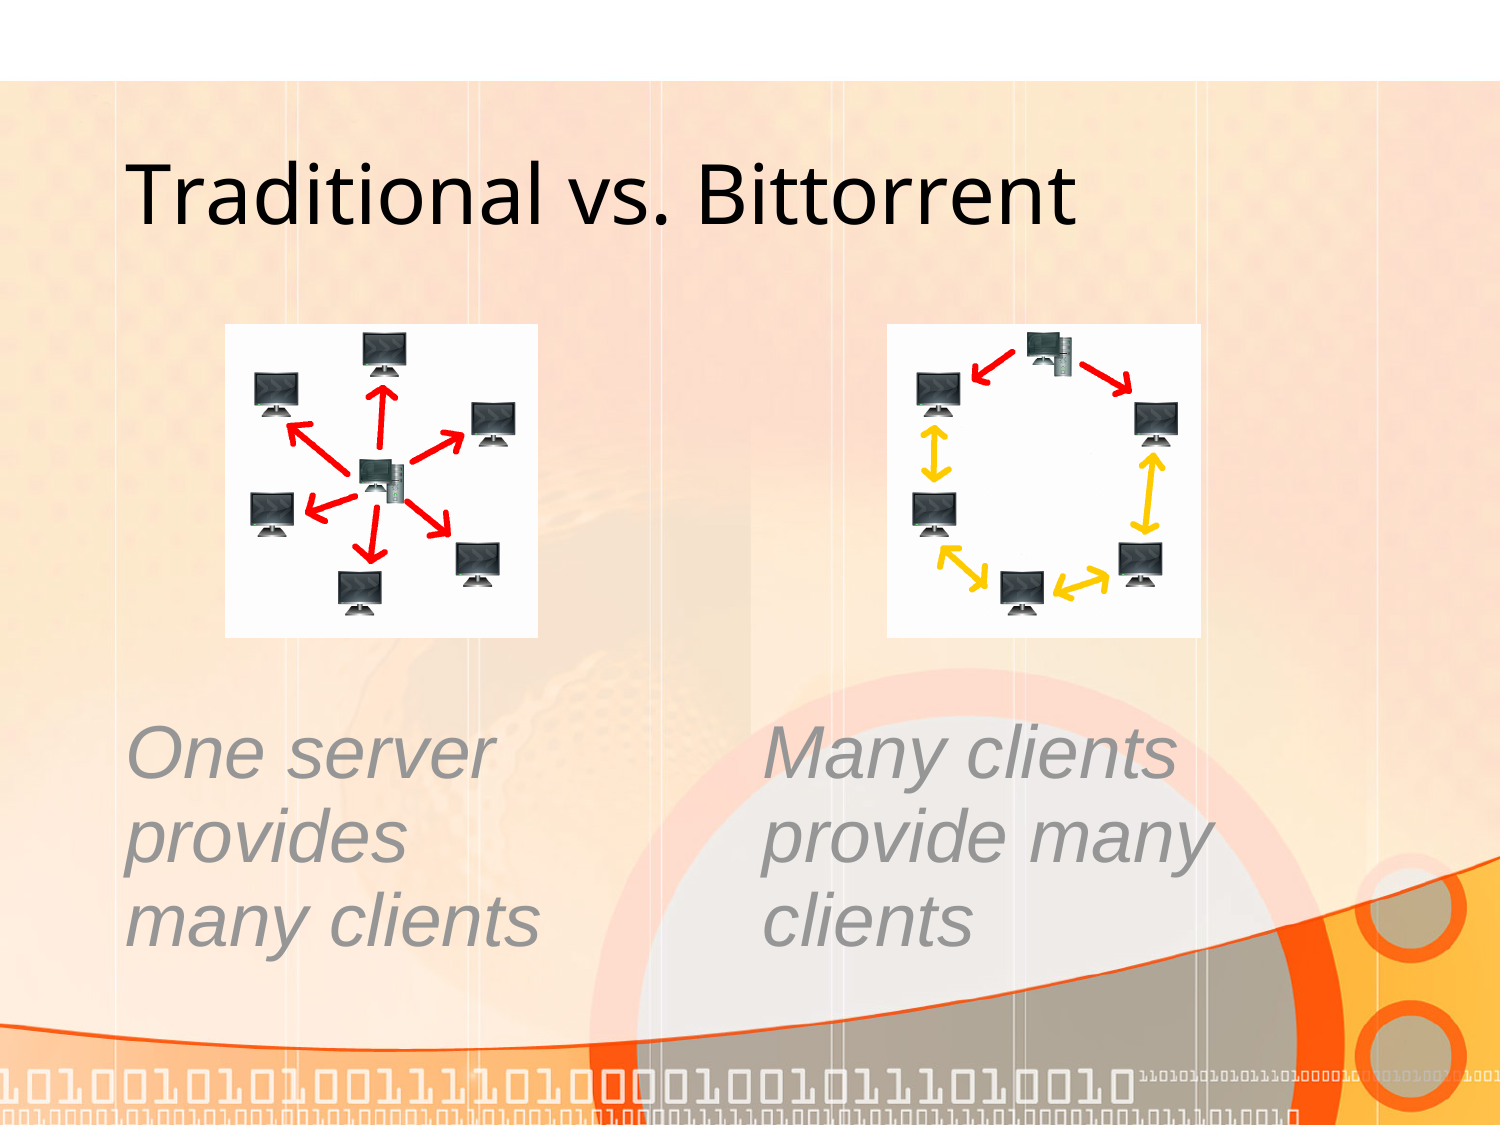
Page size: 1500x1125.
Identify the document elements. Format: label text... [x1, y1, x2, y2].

picture [0, 0, 1500, 1125]
subtitle One server provides many clients [125, 675, 601, 999]
text_box Many clients provide many clients [762, 675, 1238, 999]
title Traditional vs. Bittorrent [125, 84, 1388, 300]
